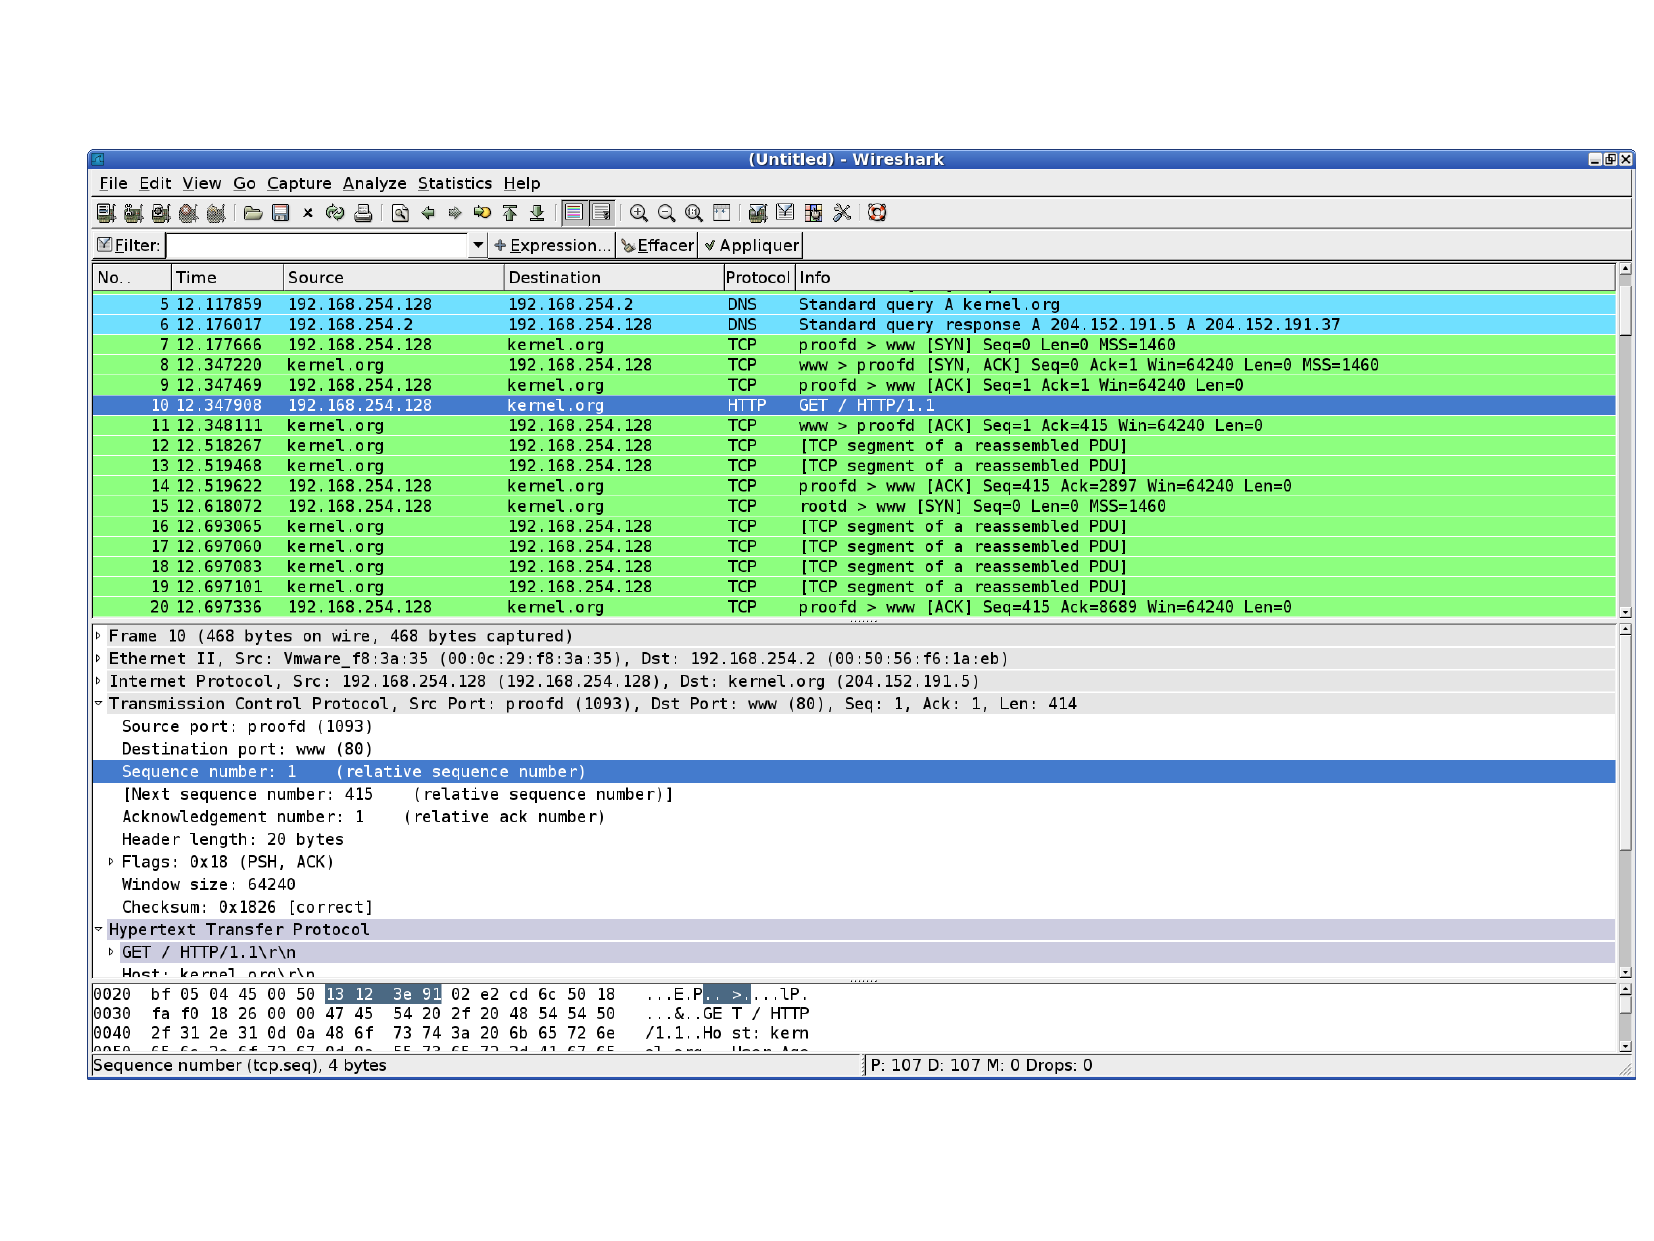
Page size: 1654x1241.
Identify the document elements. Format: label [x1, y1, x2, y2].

picture [87, 149, 1636, 1081]
